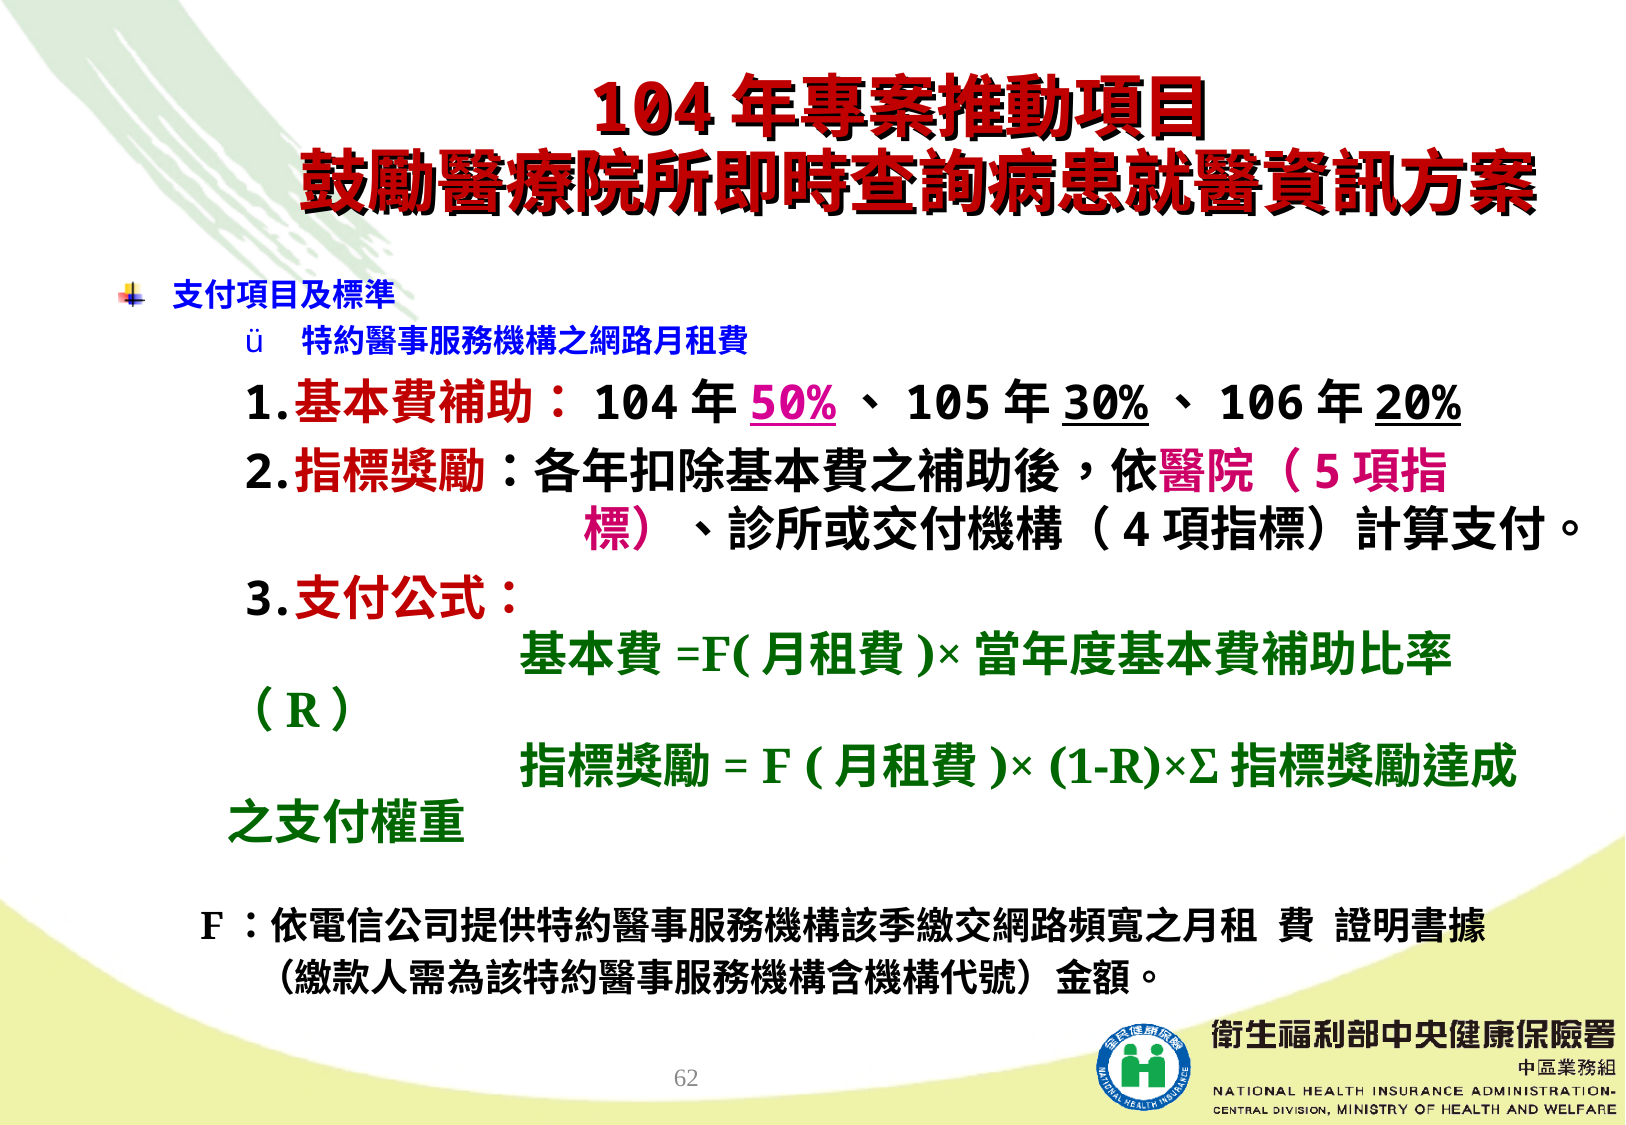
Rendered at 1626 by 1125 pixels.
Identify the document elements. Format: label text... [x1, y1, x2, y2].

text_box 104年專案推動項目 鼓勵醫療院所即時查詢病患就醫資訊方案 [245, 42, 1556, 251]
text_box [658, 1046, 1039, 1107]
list 支付項目及標準 特約醫事服務機構之網路月租費 基本費補助：104年50%、105年30%、106年20% 指標獎勵：各年扣除基本費之補助後，依醫院（5項指 標）、診所或交付機構（4項指標）計算支付。 支付公式： 基本費=F(月租費)×當年度基本費補助比率（R） 指標獎勵= F (月租費)× (1-R)×Σ指標獎勵達成之支付權重 F：依電信公司提供特約醫事服務機構該季繳交網路頻寬之月租 費 證明書據（繳款人需為該特約醫事服務機構含機構代號）金額。 [103, 267, 1567, 1035]
